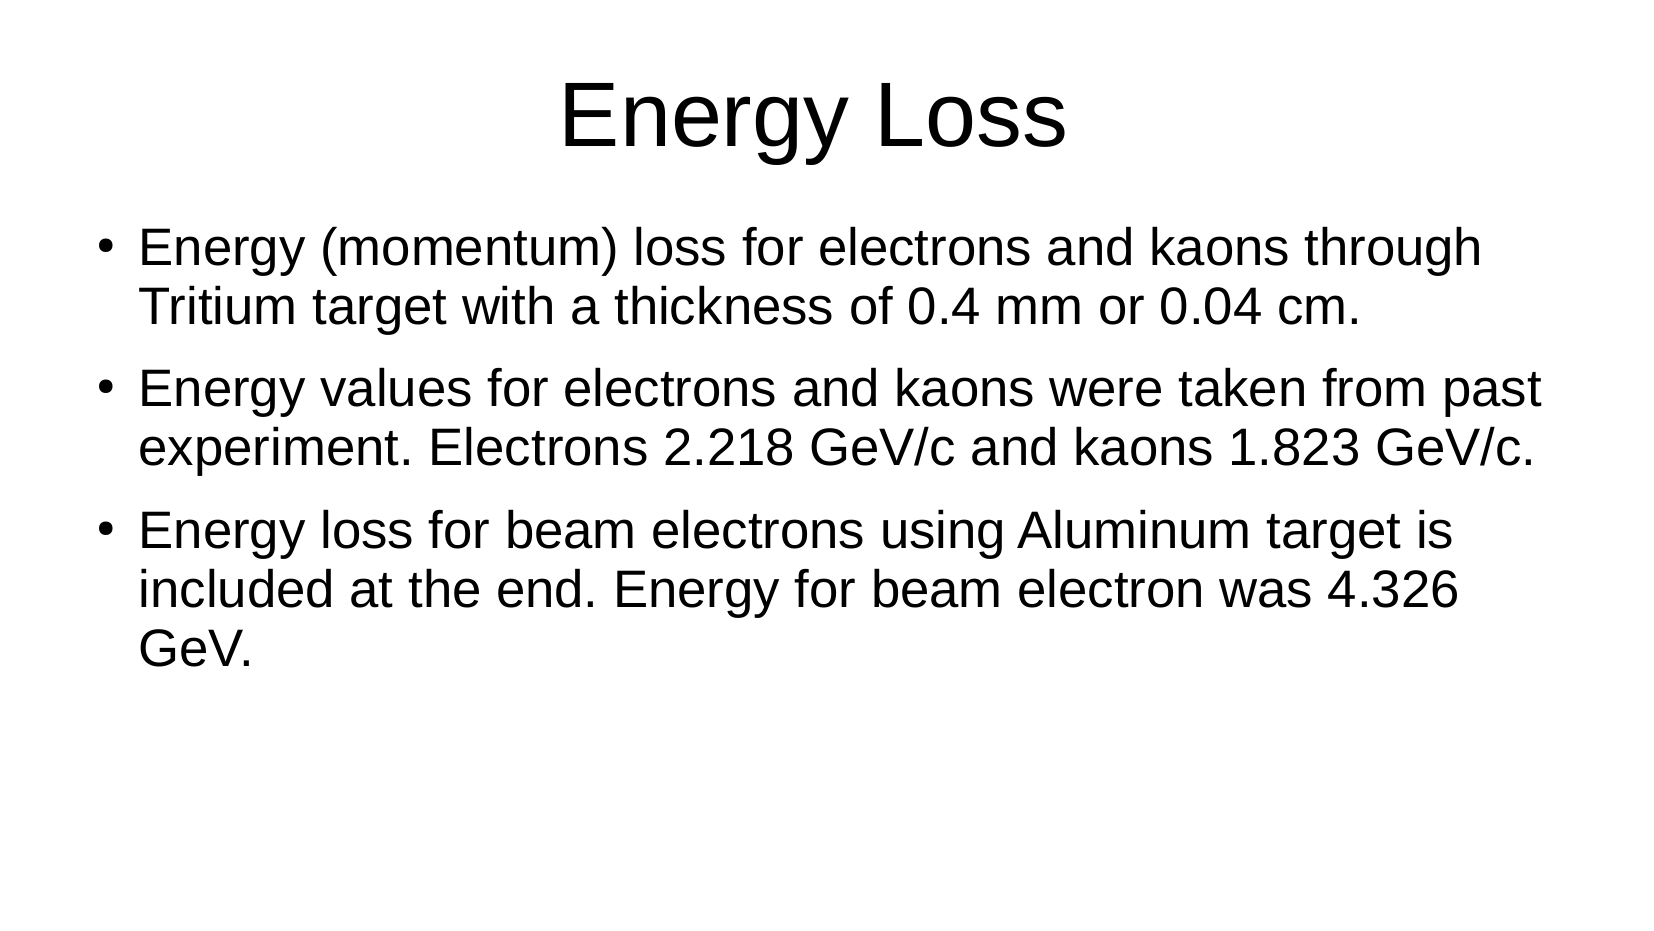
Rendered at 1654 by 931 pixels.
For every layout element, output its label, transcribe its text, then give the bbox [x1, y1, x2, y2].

list Energy (momentum) loss for electrons and kaons through Tritium target with a thickness of 0.4 mm or 0.04 cm. Energy values for electrons and kaons were taken from past experiment. Electrons 2.218 GeV/c and kaons 1.823 GeV/c. Energy loss for beam electrons using Aluminum target is included at the end. Energy for beam electron was 4.326 GeV. [82, 217, 1571, 758]
title Energy Loss [82, 37, 1571, 193]
